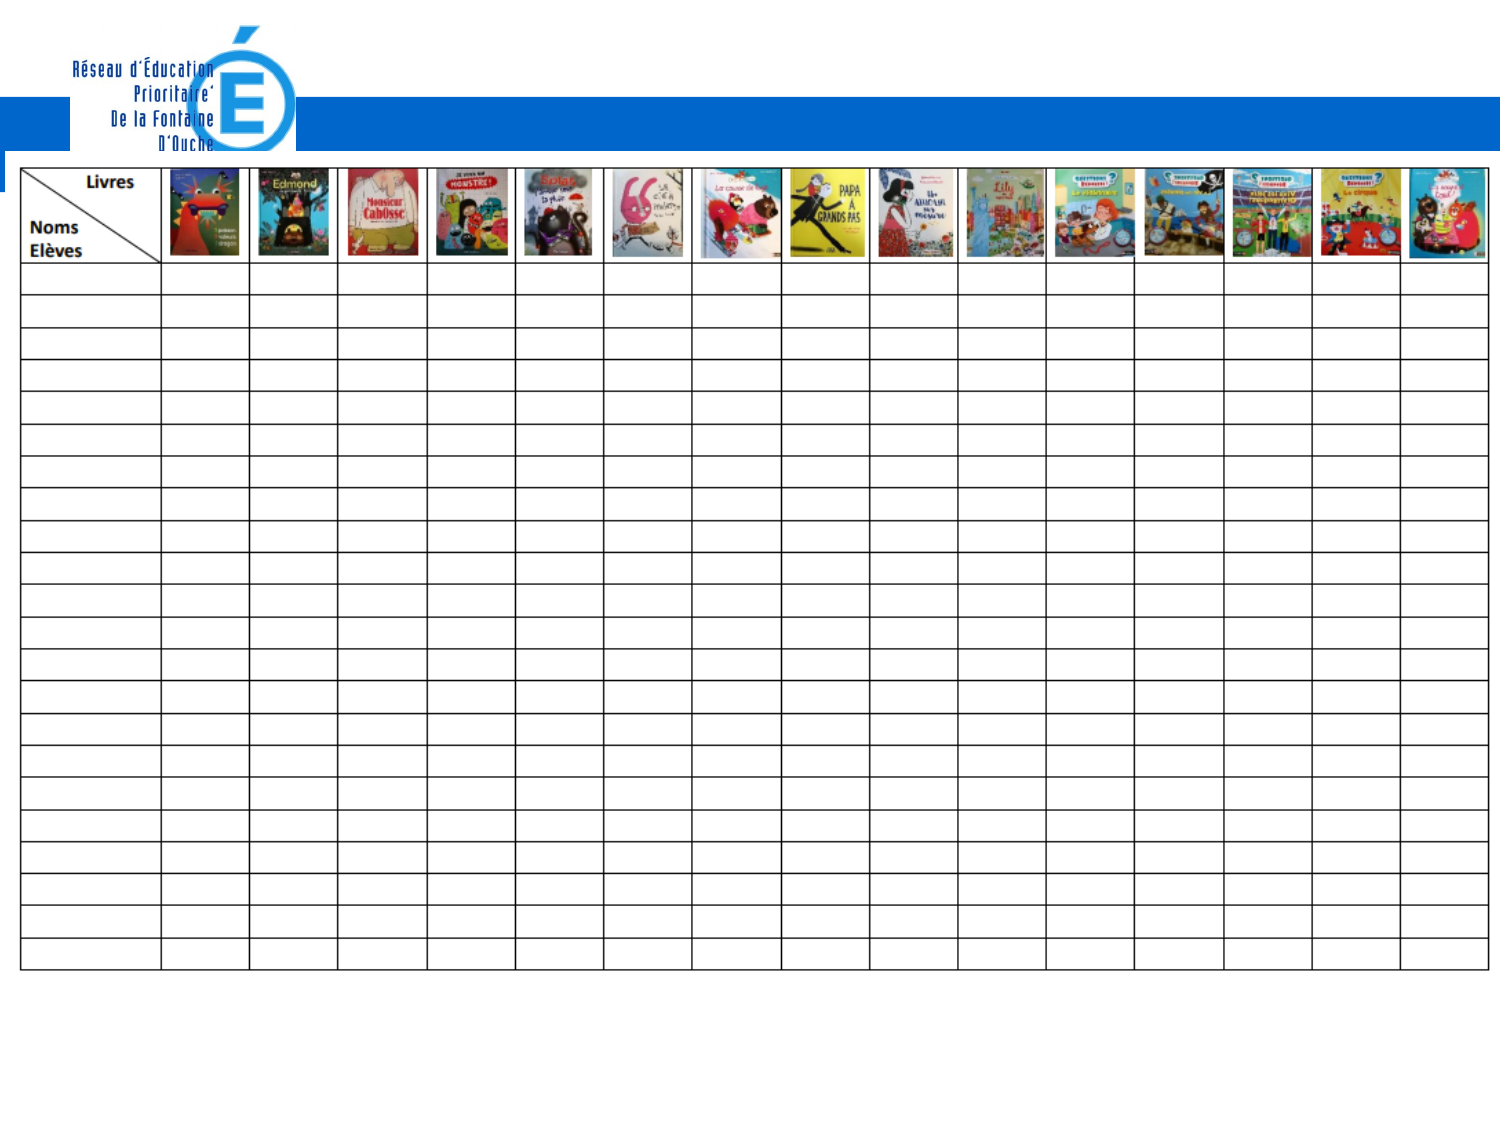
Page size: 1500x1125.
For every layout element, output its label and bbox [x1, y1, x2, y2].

picture [5, 23, 1500, 979]
